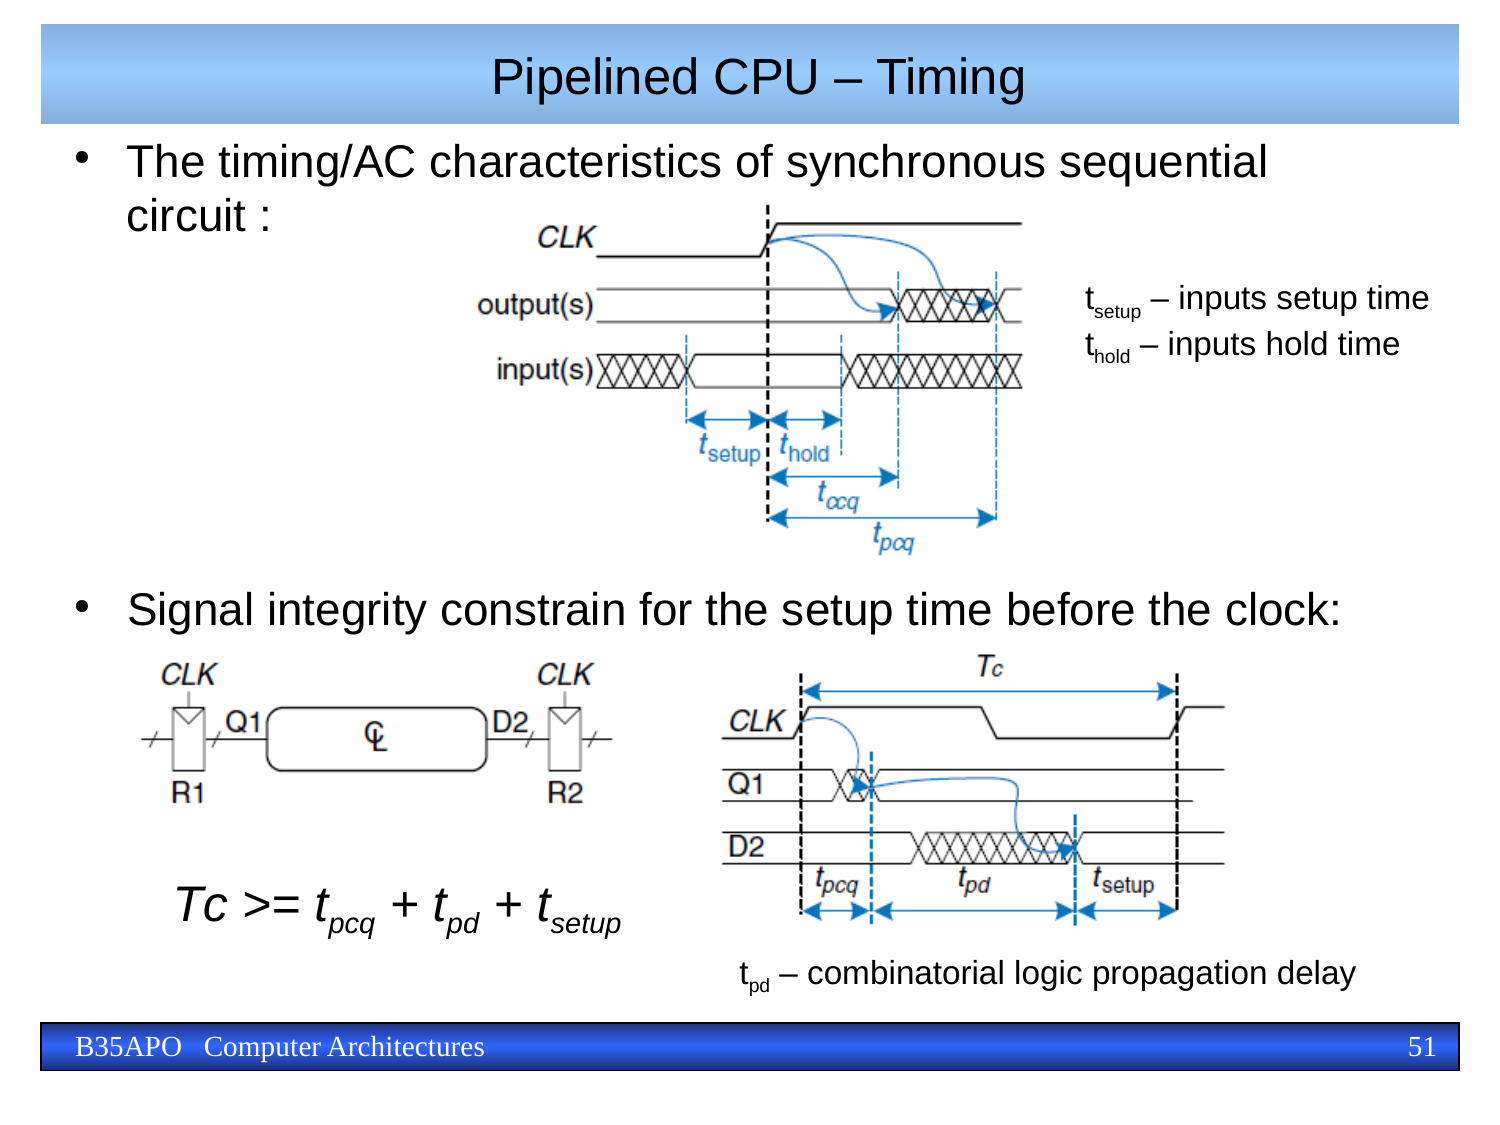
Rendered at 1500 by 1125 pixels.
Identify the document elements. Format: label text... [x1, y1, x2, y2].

picture [120, 681, 620, 808]
title Pipelined CPU – Timing [41, 24, 1459, 124]
picture [704, 681, 1240, 940]
picture [466, 191, 1040, 572]
list Signal integrity constrain for the setup time before the clock: [41, 572, 1436, 681]
list The timing/AC characteristics of synchronous sequential circuit : [41, 123, 1436, 277]
text_box tpd – combinatorial logic propagation delay [724, 943, 1373, 1005]
text_box tsetup – inputs setup time thold – inputs hold time [1070, 268, 1446, 376]
text_box Tc >= tpcq + tpd + tsetup [157, 863, 637, 948]
